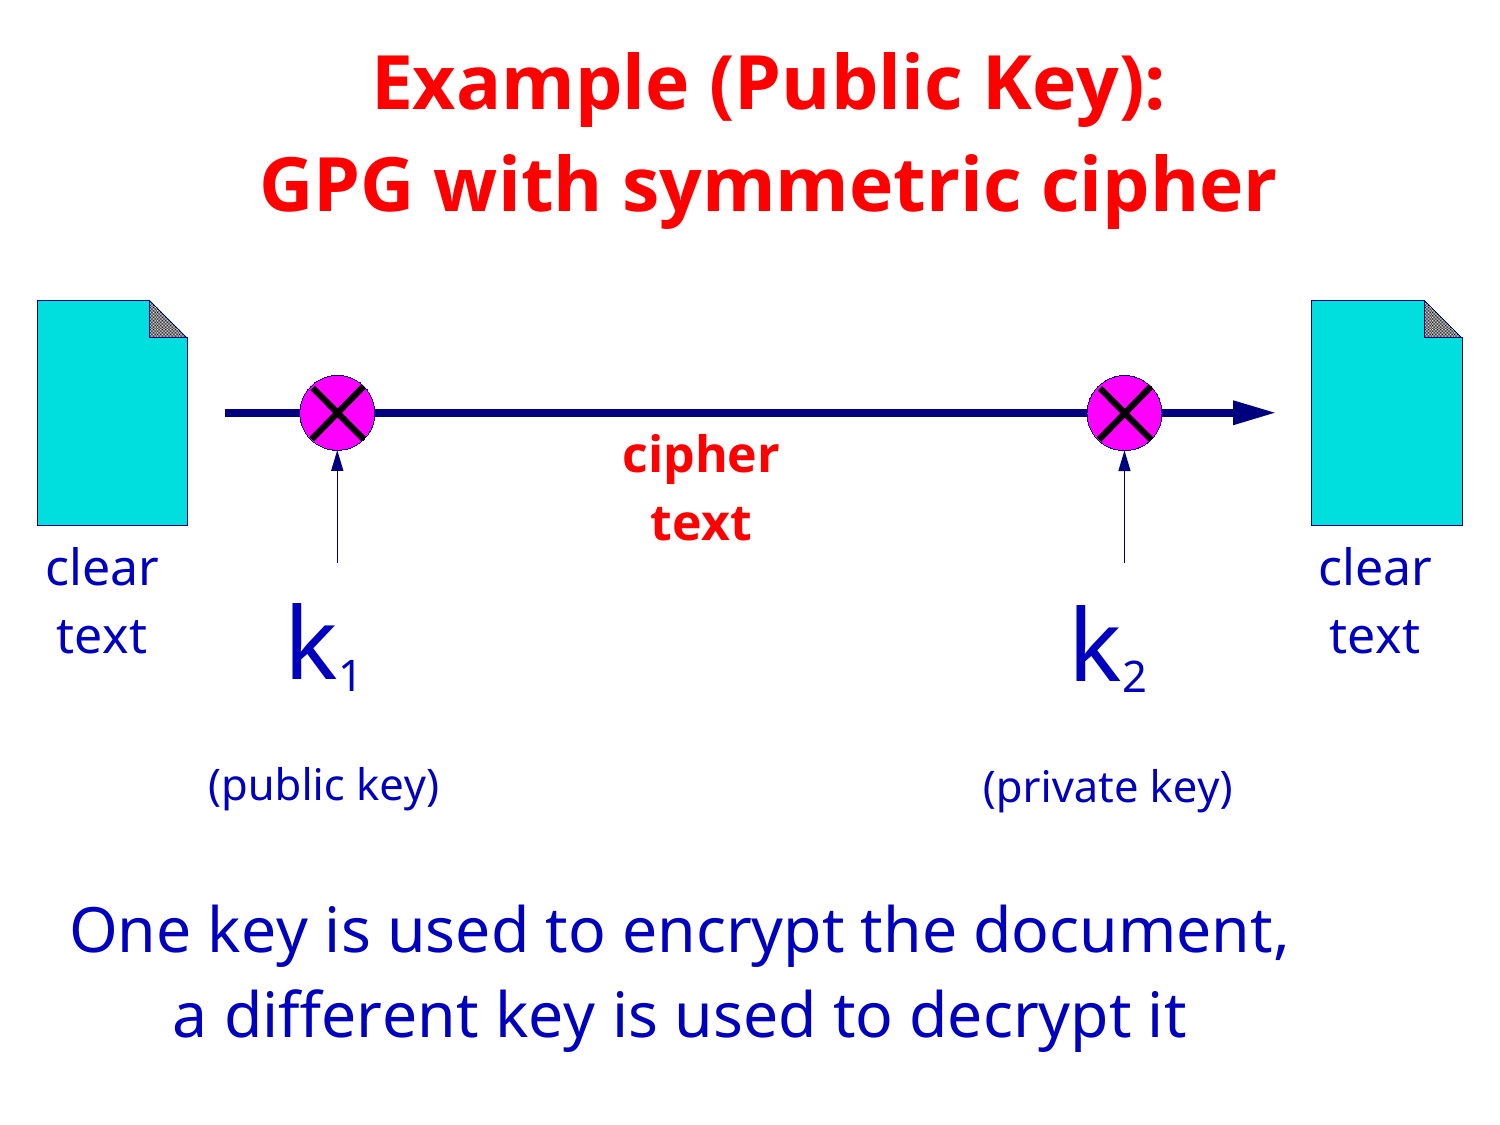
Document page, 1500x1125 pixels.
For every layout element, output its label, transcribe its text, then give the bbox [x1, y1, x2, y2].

text_box [1311, 300, 1463, 526]
text_box [343, 389, 375, 437]
text_box clear text [1317, 531, 1433, 669]
title Example (Public Key): GPG with symmetric cipher [75, 29, 1463, 214]
text_box k2 (private key) [982, 574, 1234, 816]
text_box [37, 300, 188, 526]
text_box cipher text [622, 418, 781, 556]
text_box [1086, 375, 1149, 451]
text_box One key is used to encrypt the document, a different key is used to decrypt it [69, 885, 1292, 1056]
text_box k1 (public key) [208, 572, 440, 814]
text_box [299, 375, 361, 451]
text_box [1130, 389, 1163, 437]
text_box clear text [45, 531, 160, 669]
